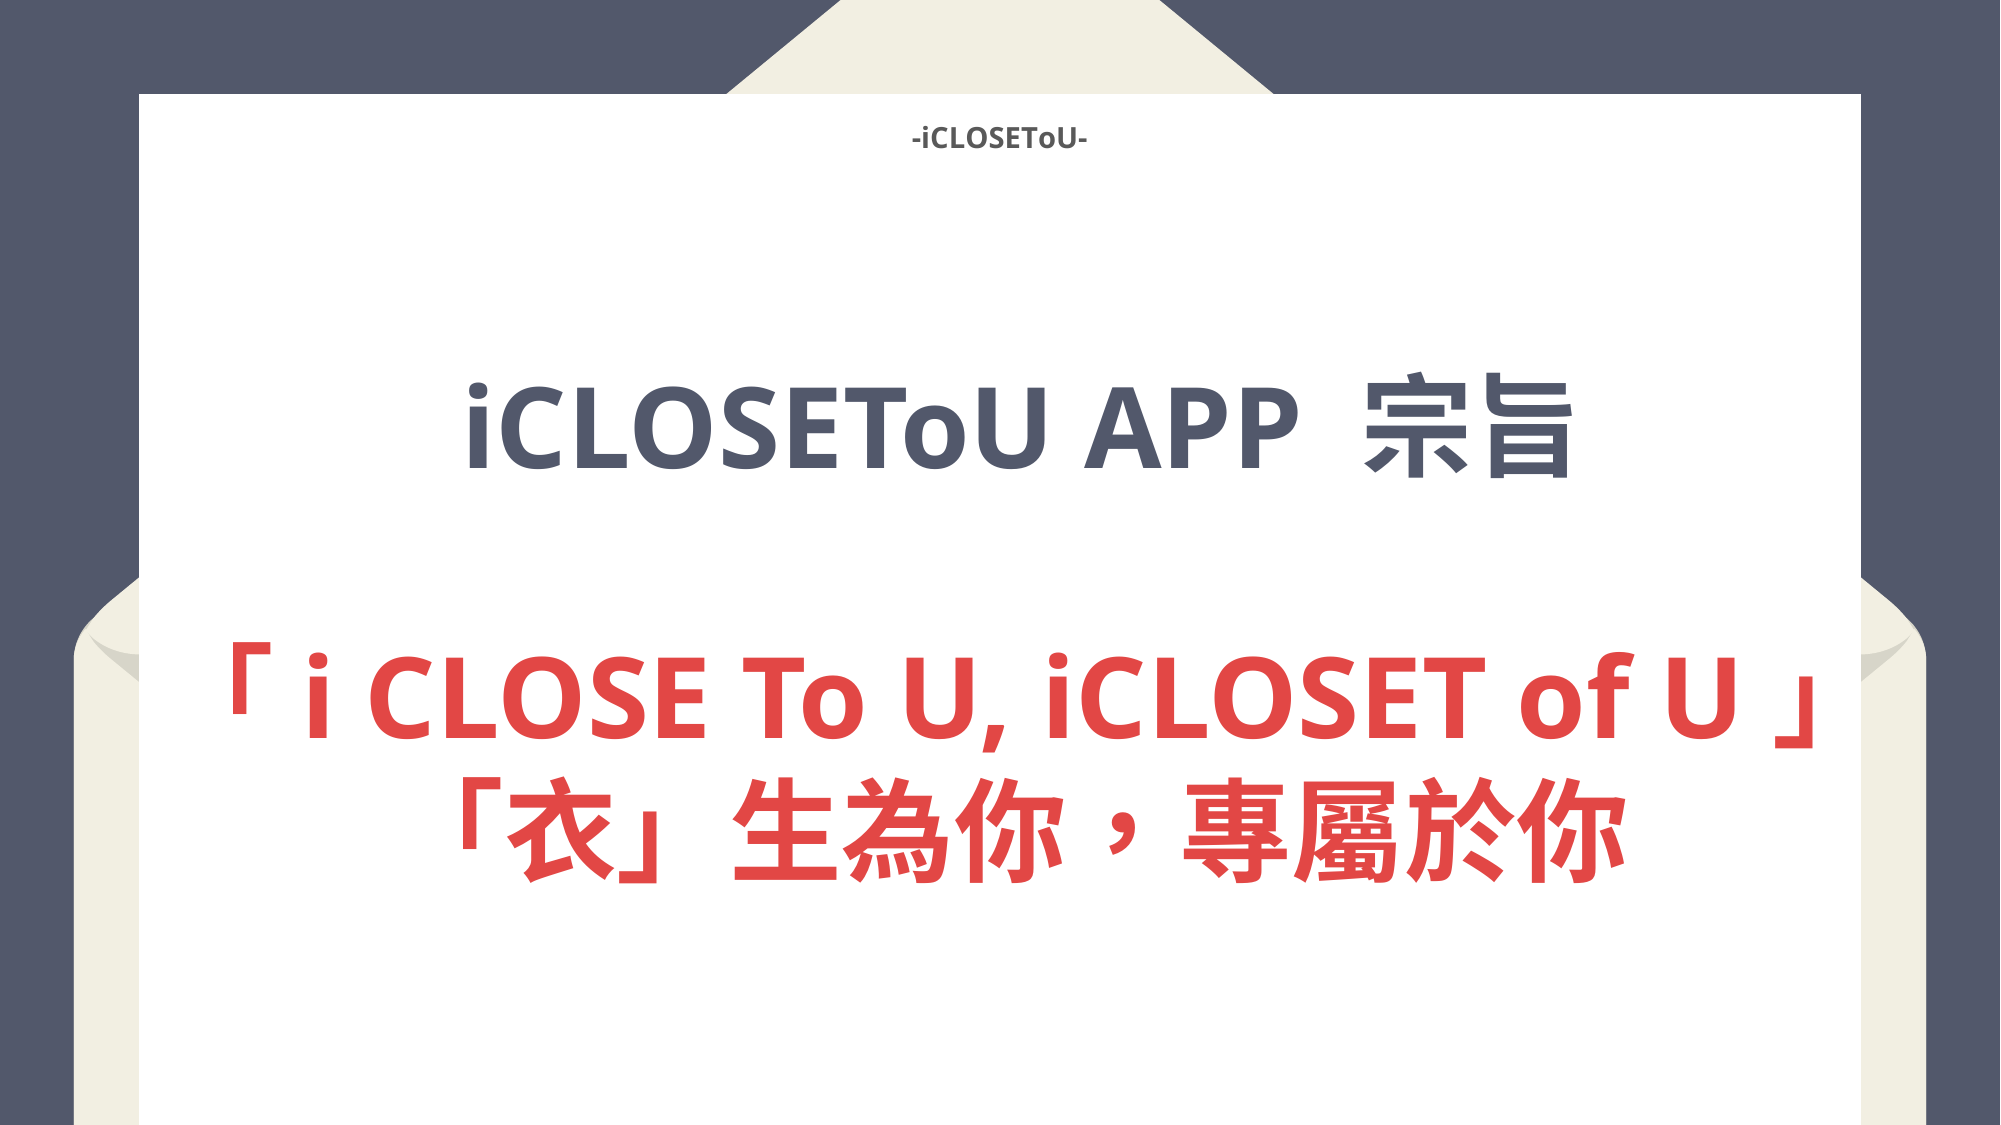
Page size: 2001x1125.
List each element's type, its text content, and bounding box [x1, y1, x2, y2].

text_box [726, 0, 1274, 94]
text_box [1861, 599, 1927, 1125]
text_box iCLOSEToU APP 宗旨 「i CLOSE To U, iCLOSET of U」 「衣」生為你，專屬於你 [159, 348, 1888, 910]
text_box [73, 577, 139, 1125]
text_box -iCLOSEToU- [139, 94, 1861, 1125]
